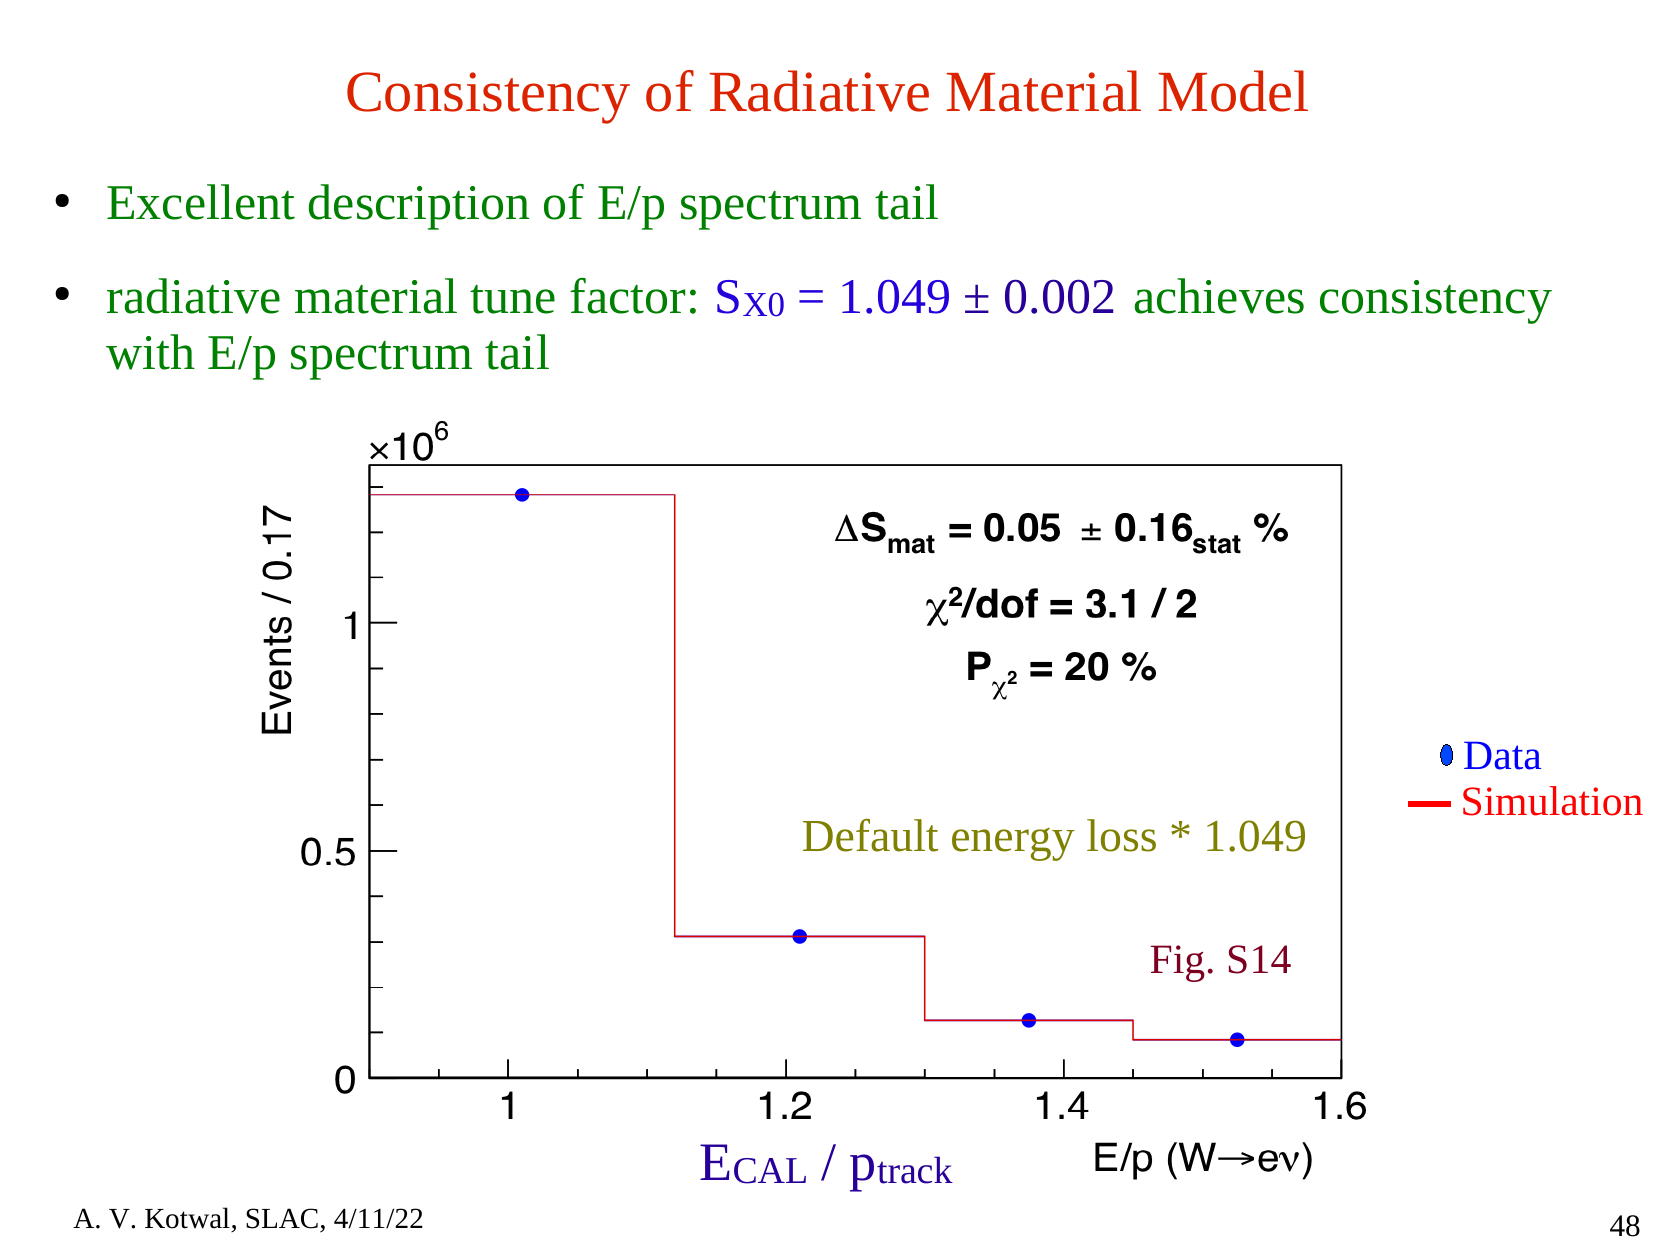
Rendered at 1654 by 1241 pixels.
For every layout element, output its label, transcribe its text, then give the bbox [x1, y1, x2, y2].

text_box [1355, 716, 1620, 827]
text_box Default energy loss * 1.049 [801, 810, 1320, 867]
text_box ECAL / ptrack [699, 1132, 975, 1210]
text_box Fig. S14 [1149, 936, 1291, 983]
list Excellent description of E/p spectrum tail radiative material tune factor: SX0 = 1.049 ± 0.002 achieves consistency with E/p spectrum tail [35, 174, 1610, 582]
title Consistency of Radiative Material Model [121, 37, 1534, 145]
text_box Simulation [1460, 778, 1644, 838]
text_box Data [1463, 731, 1543, 778]
picture [207, 412, 1389, 1193]
